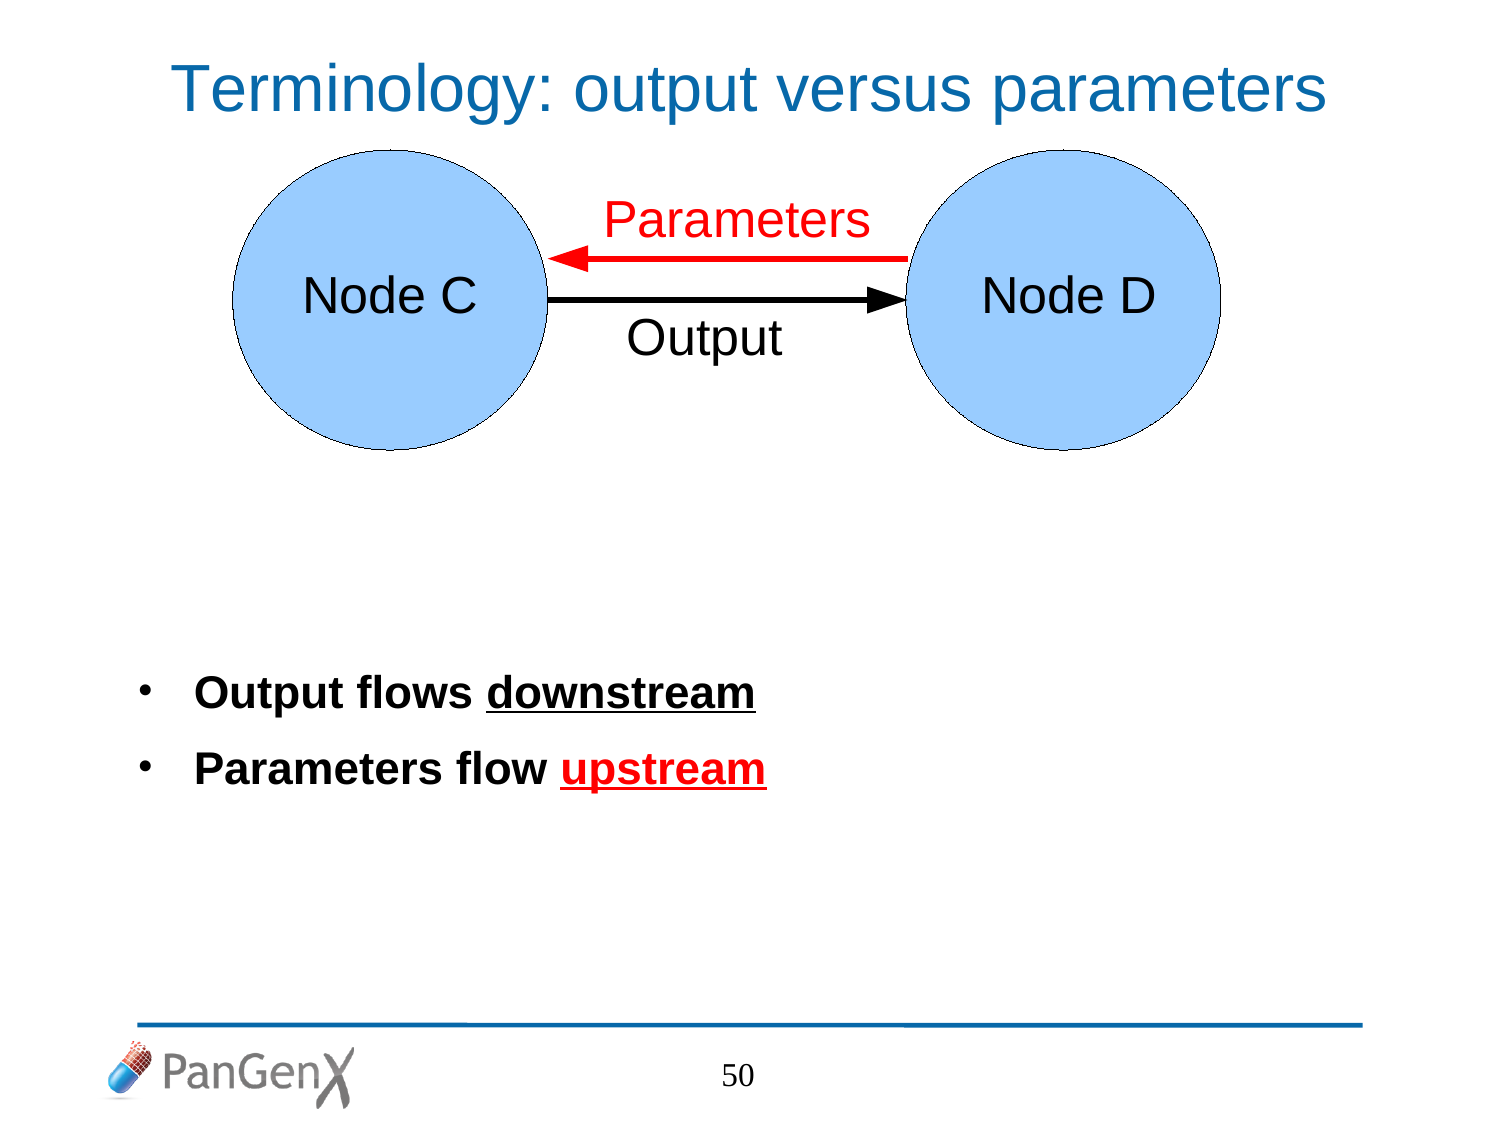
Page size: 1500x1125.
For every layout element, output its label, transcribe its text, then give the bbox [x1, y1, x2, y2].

text_box [232, 149, 548, 451]
title Terminology: output versus parameters [0, 6, 1500, 149]
text_box [905, 149, 1221, 451]
list Output flows downstream Parameters flow upstream [115, 645, 1387, 1005]
picture [89, 1041, 354, 1109]
text_box Node C [287, 254, 494, 332]
text_box Output [612, 295, 799, 374]
text_box Node D [966, 254, 1173, 332]
text_box Parameters [588, 177, 888, 256]
